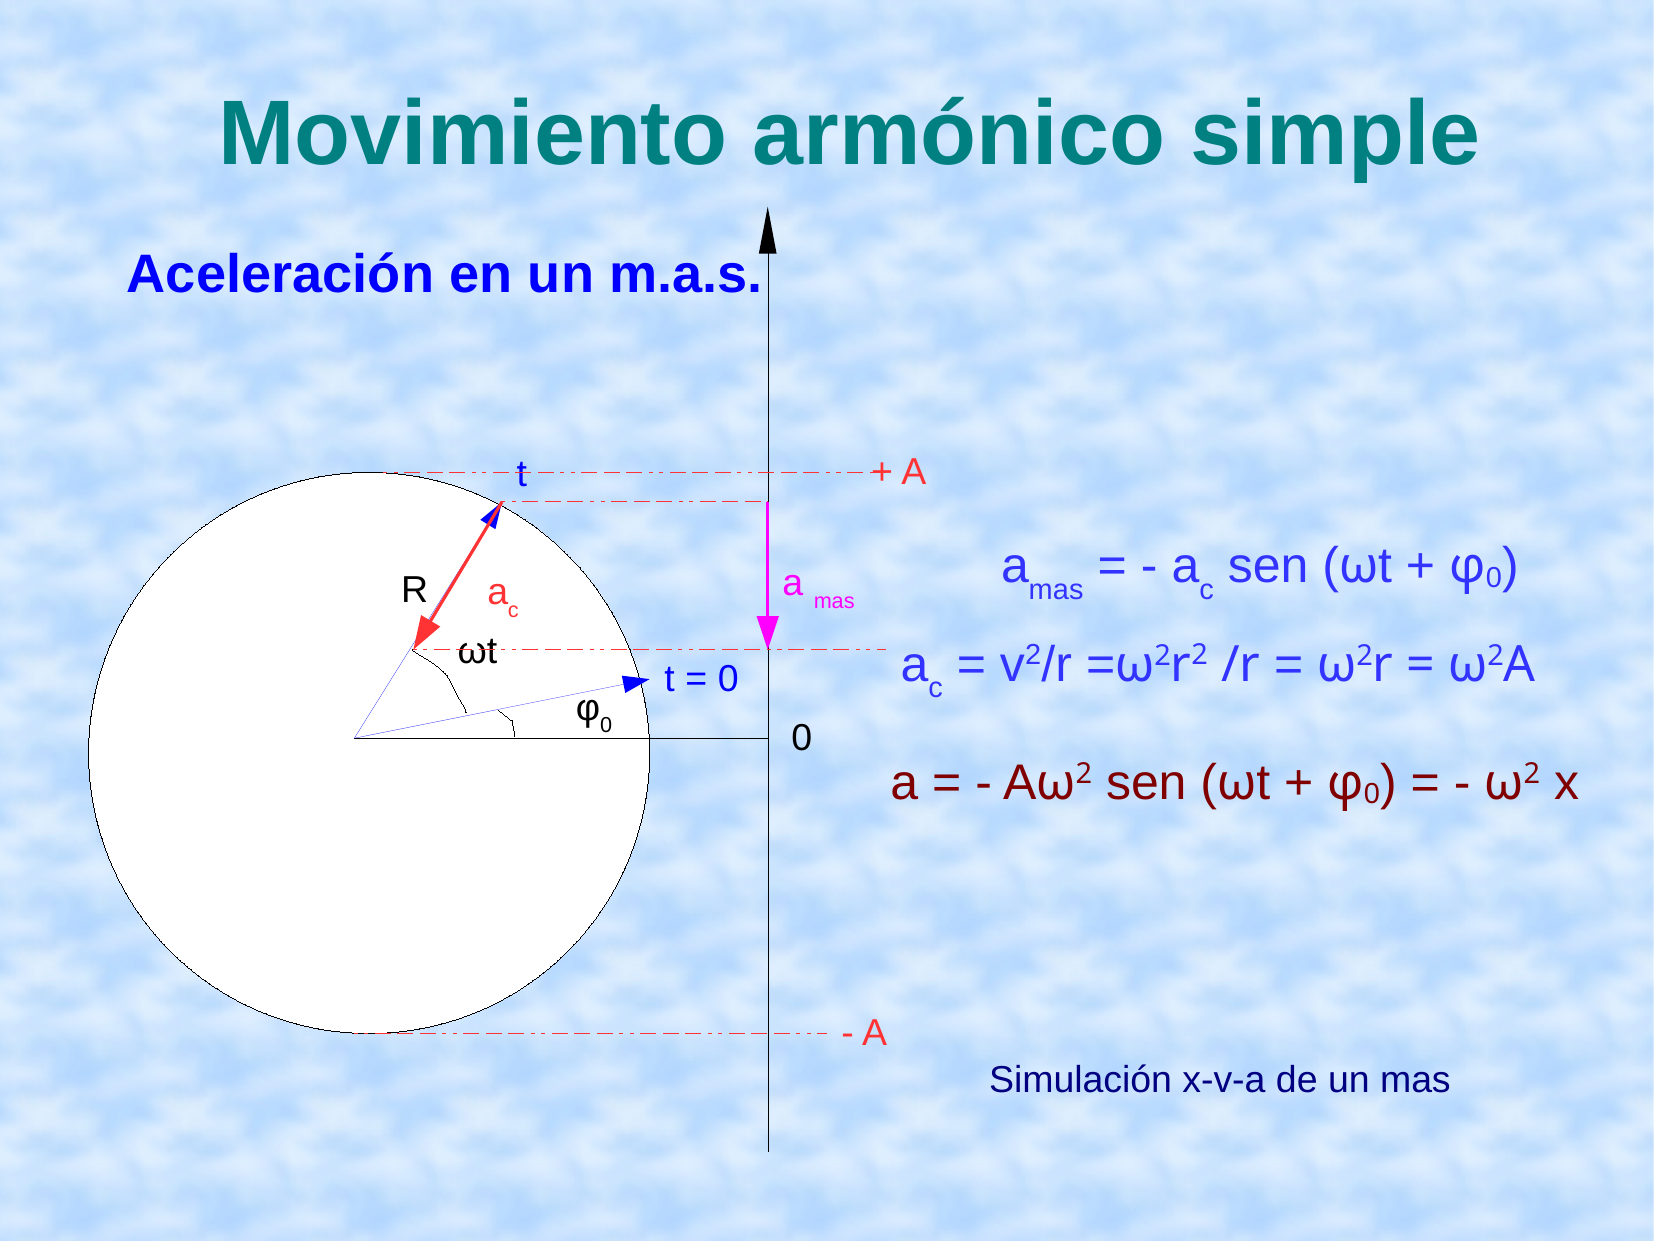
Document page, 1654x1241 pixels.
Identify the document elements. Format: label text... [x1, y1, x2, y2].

title Movimiento armónico simple [106, 29, 1595, 237]
text_box R [386, 561, 443, 621]
text_box φ0 [561, 679, 650, 745]
text_box [361, 698, 561, 738]
text_box Aceleración en un m.a.s. [0, 236, 886, 314]
text_box t [501, 445, 553, 503]
text_box [356, 505, 640, 737]
text_box 0 [776, 708, 827, 768]
text_box R [433, 605, 443, 621]
picture [0, 0, 1654, 1241]
text_box a = - Aω2 sen (ωt + φ0) = - ω2 x [804, 738, 1654, 866]
text_box - A [826, 1003, 916, 1063]
text_box ac = v2/r =ω2r2 /r = ω2r = ω2A [885, 620, 1625, 712]
text_box [88, 472, 650, 1034]
text_box ac [472, 563, 545, 630]
text_box + A [856, 442, 1000, 542]
text_box a mas [767, 554, 886, 621]
text_box Simulación x-v-a de un mas [974, 1051, 1536, 1123]
text_box amas = - ac sen (ωt + φ0) [915, 522, 1565, 650]
text_box t = 0 [649, 649, 754, 707]
text_box ωt [442, 622, 513, 680]
